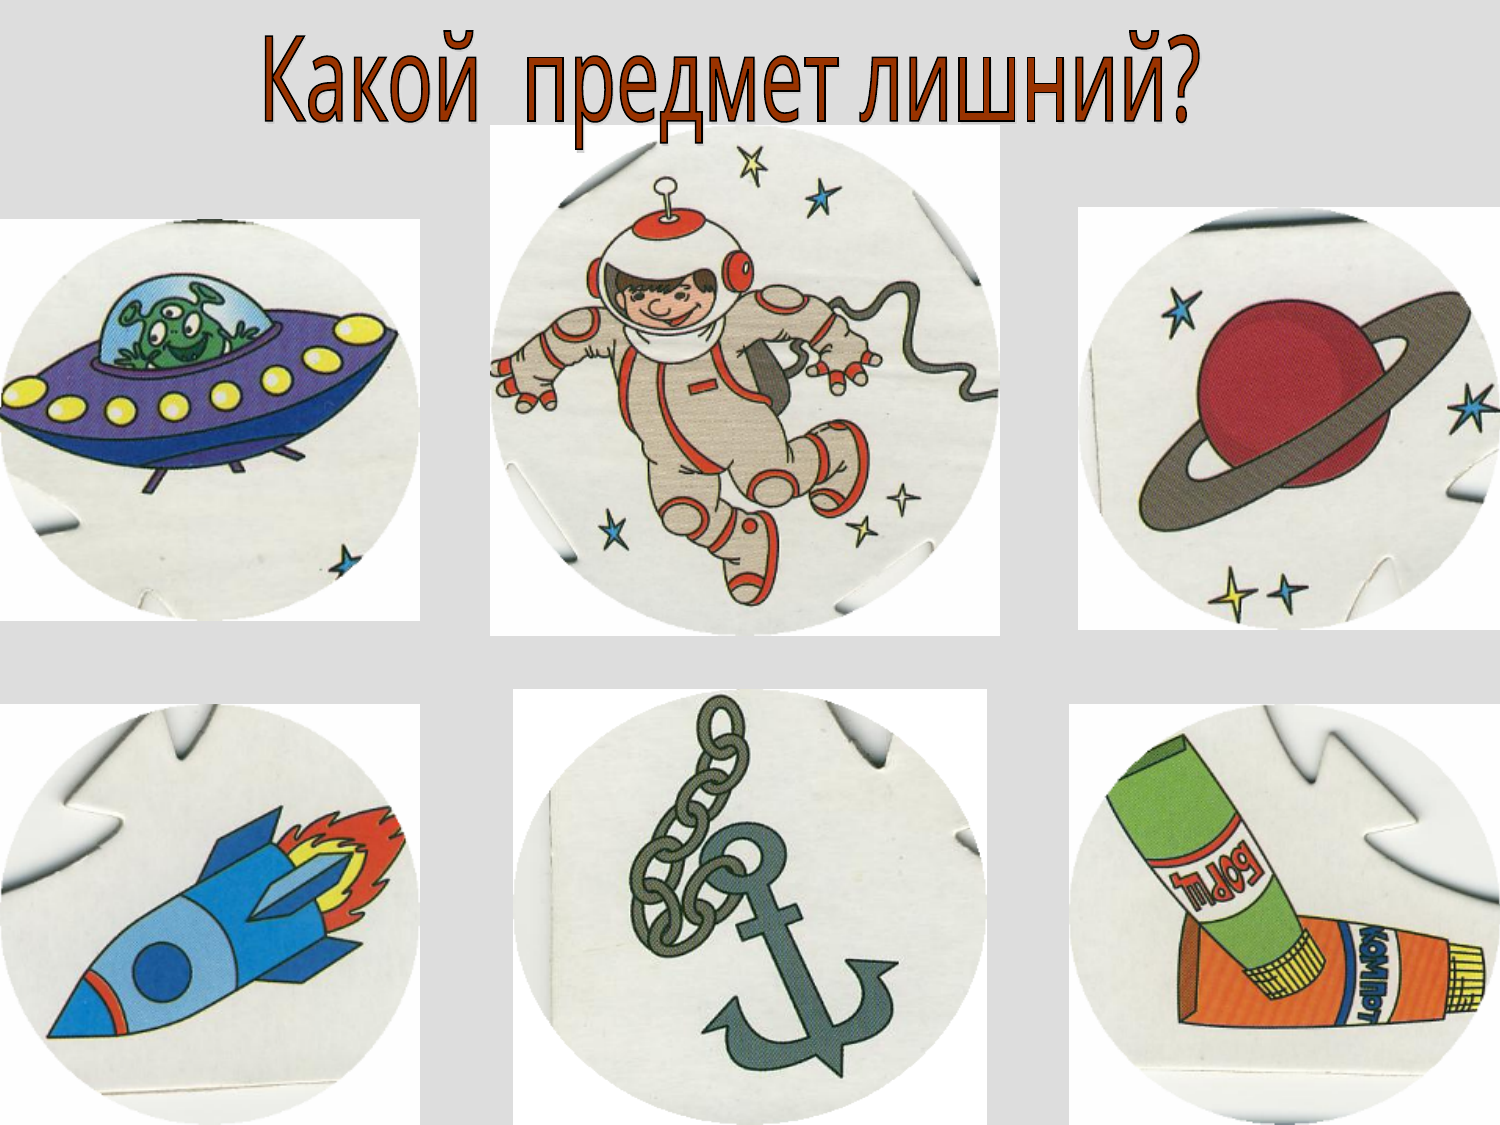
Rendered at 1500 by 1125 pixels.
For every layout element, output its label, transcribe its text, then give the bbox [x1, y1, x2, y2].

text_box Какой предмет лишний? [575, 56, 612, 150]
text_box Какой предмет лишний? [439, 57, 476, 121]
text_box Какой предмет лишний? [444, 31, 473, 49]
picture [0, 704, 420, 1125]
text_box Какой предмет лишний? [959, 57, 1015, 121]
text_box Какой предмет лишний? [710, 57, 754, 121]
text_box Какой предмет лишний? [1168, 34, 1199, 97]
text_box Какой предмет лишний? [764, 56, 800, 122]
picture [1069, 704, 1500, 1125]
picture [0, 219, 420, 621]
picture [513, 689, 987, 1125]
text_box Какой предмет лишний? [308, 56, 342, 122]
text_box Какой предмет лишний? [860, 57, 898, 122]
text_box Какой предмет лишний? [528, 57, 563, 121]
text_box Какой предмет лишний? [1129, 31, 1159, 49]
text_box Какой предмет лишний? [1125, 57, 1162, 121]
text_box Какой предмет лишний? [391, 56, 429, 122]
text_box Какой предмет лишний? [265, 36, 306, 121]
text_box Какой предмет лишний? [910, 57, 947, 121]
picture [1078, 207, 1500, 630]
picture [490, 125, 1000, 636]
text_box Какой предмет лишний? [620, 56, 656, 122]
text_box Какой предмет лишний? [804, 57, 839, 121]
text_box Какой предмет лишний? [354, 57, 388, 121]
text_box Какой предмет лишний? [660, 57, 702, 143]
text_box Какой предмет лишний? [1027, 57, 1064, 121]
text_box Какой предмет лишний? [1076, 57, 1113, 121]
